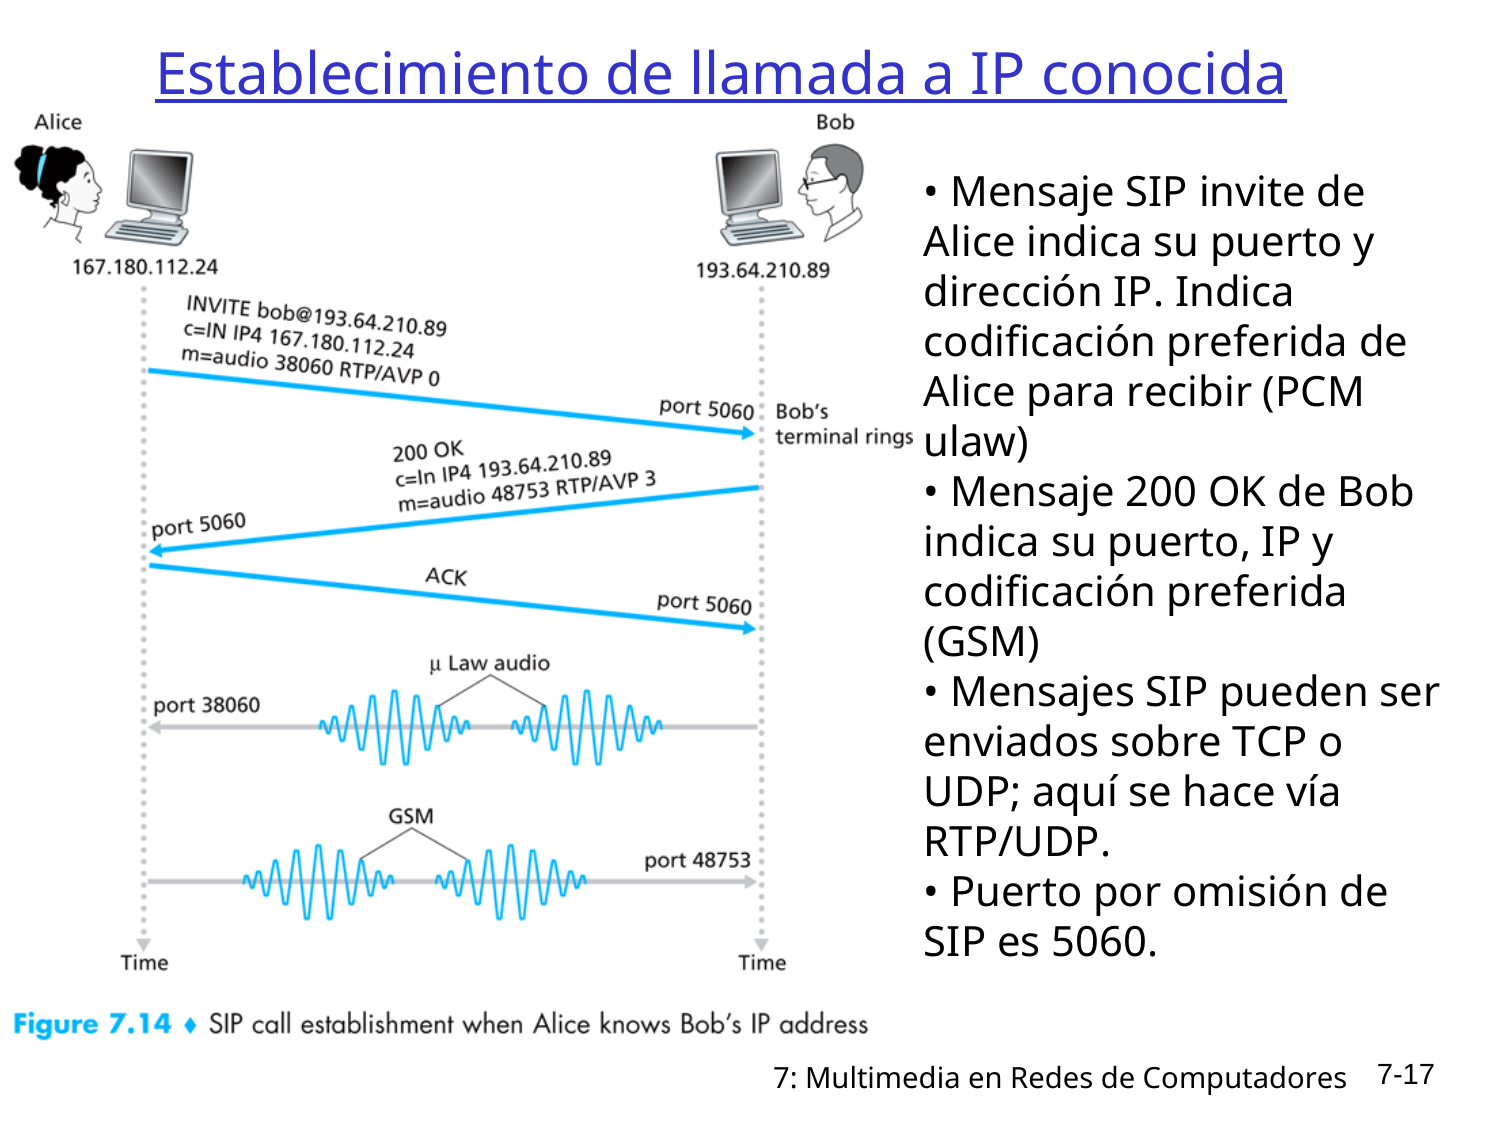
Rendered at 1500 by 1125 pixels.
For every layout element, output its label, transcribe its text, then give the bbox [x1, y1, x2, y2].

title Establecimiento de llamada a IP conocida [83, 0, 1359, 143]
text_box Mensaje SIP invite de Alice indica su puerto y dirección IP. Indica codificación preferida de Alice para recibir (PCM ulaw) Mensaje 200 OK de Bob indica su puerto, IP y codificación preferida (GSM) Mensajes SIP pueden ser enviados sobre TCP o UDP; aquí se hace vía RTP/UDP. Puerto por omisión de SIP es 5060. [909, 157, 1465, 974]
picture [13, 112, 913, 1043]
